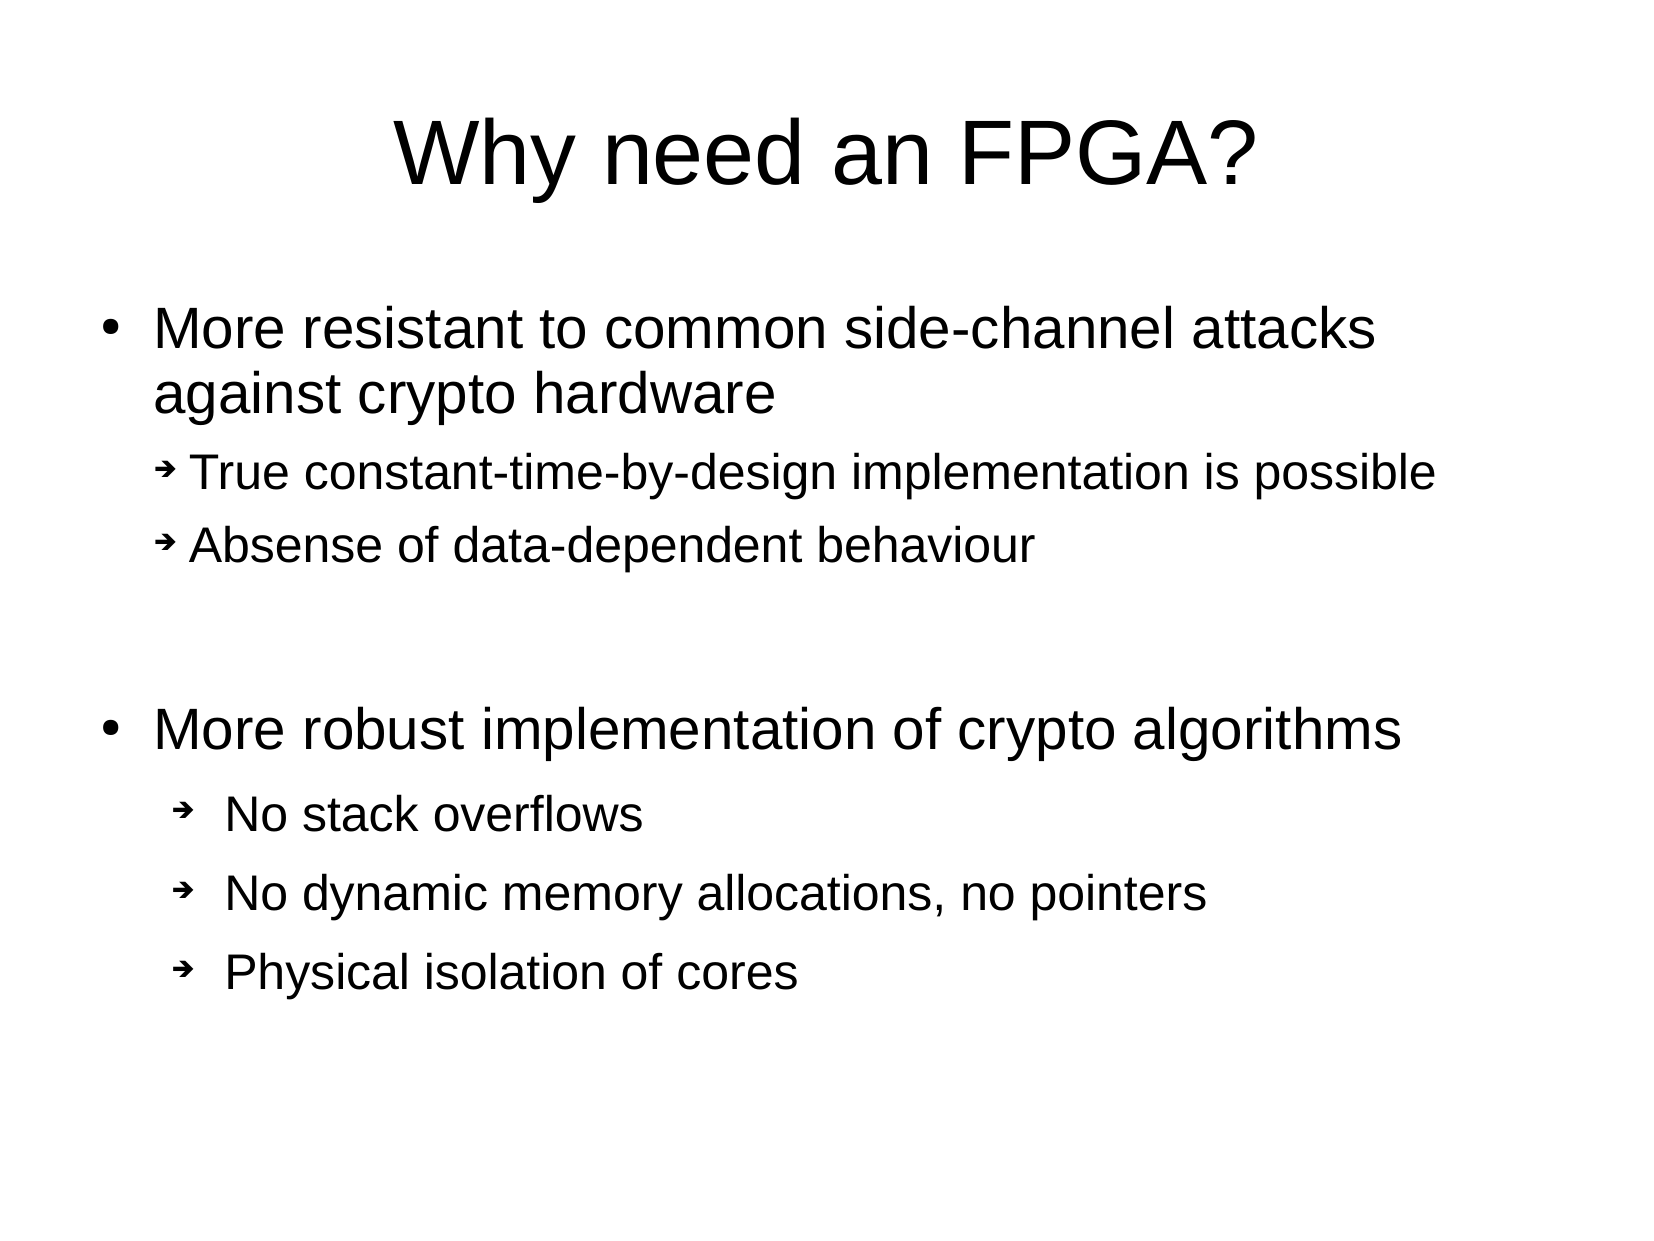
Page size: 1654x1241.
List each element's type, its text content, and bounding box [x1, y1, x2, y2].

list More resistant to common side-channel attacks against crypto hardware True constant-time-by-design implementation is possible Absense of data-dependent behaviour More robust implementation of crypto algorithms No stack overflows No dynamic memory allocations, no pointers Physical isolation of cores [82, 296, 1571, 1146]
title Why need an FPGA? [82, 49, 1571, 257]
